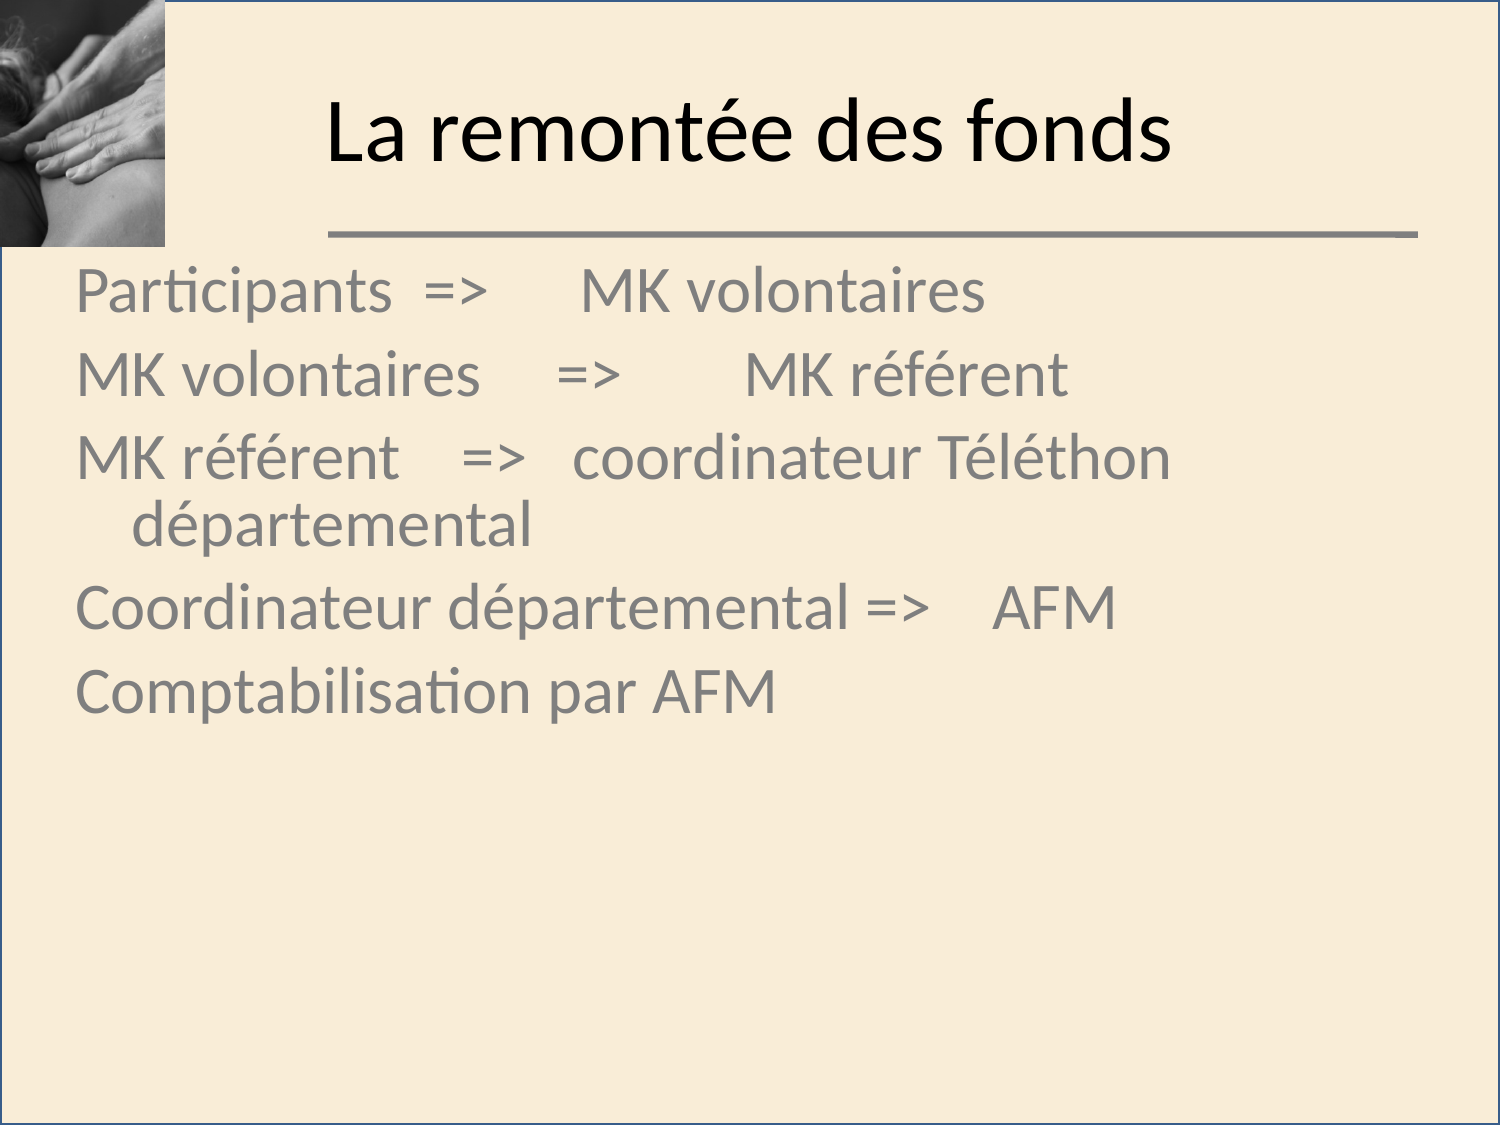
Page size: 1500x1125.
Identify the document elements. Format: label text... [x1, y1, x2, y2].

picture [0, 0, 165, 247]
list Participants => MK volontaires MK volontaires => MK référent MK référent => coordinateur Téléthon départemental Coordinateur départemental => AFM Comptabilisation par AFM [75, 262, 1426, 991]
title La remontée des fonds [75, 28, 1426, 250]
